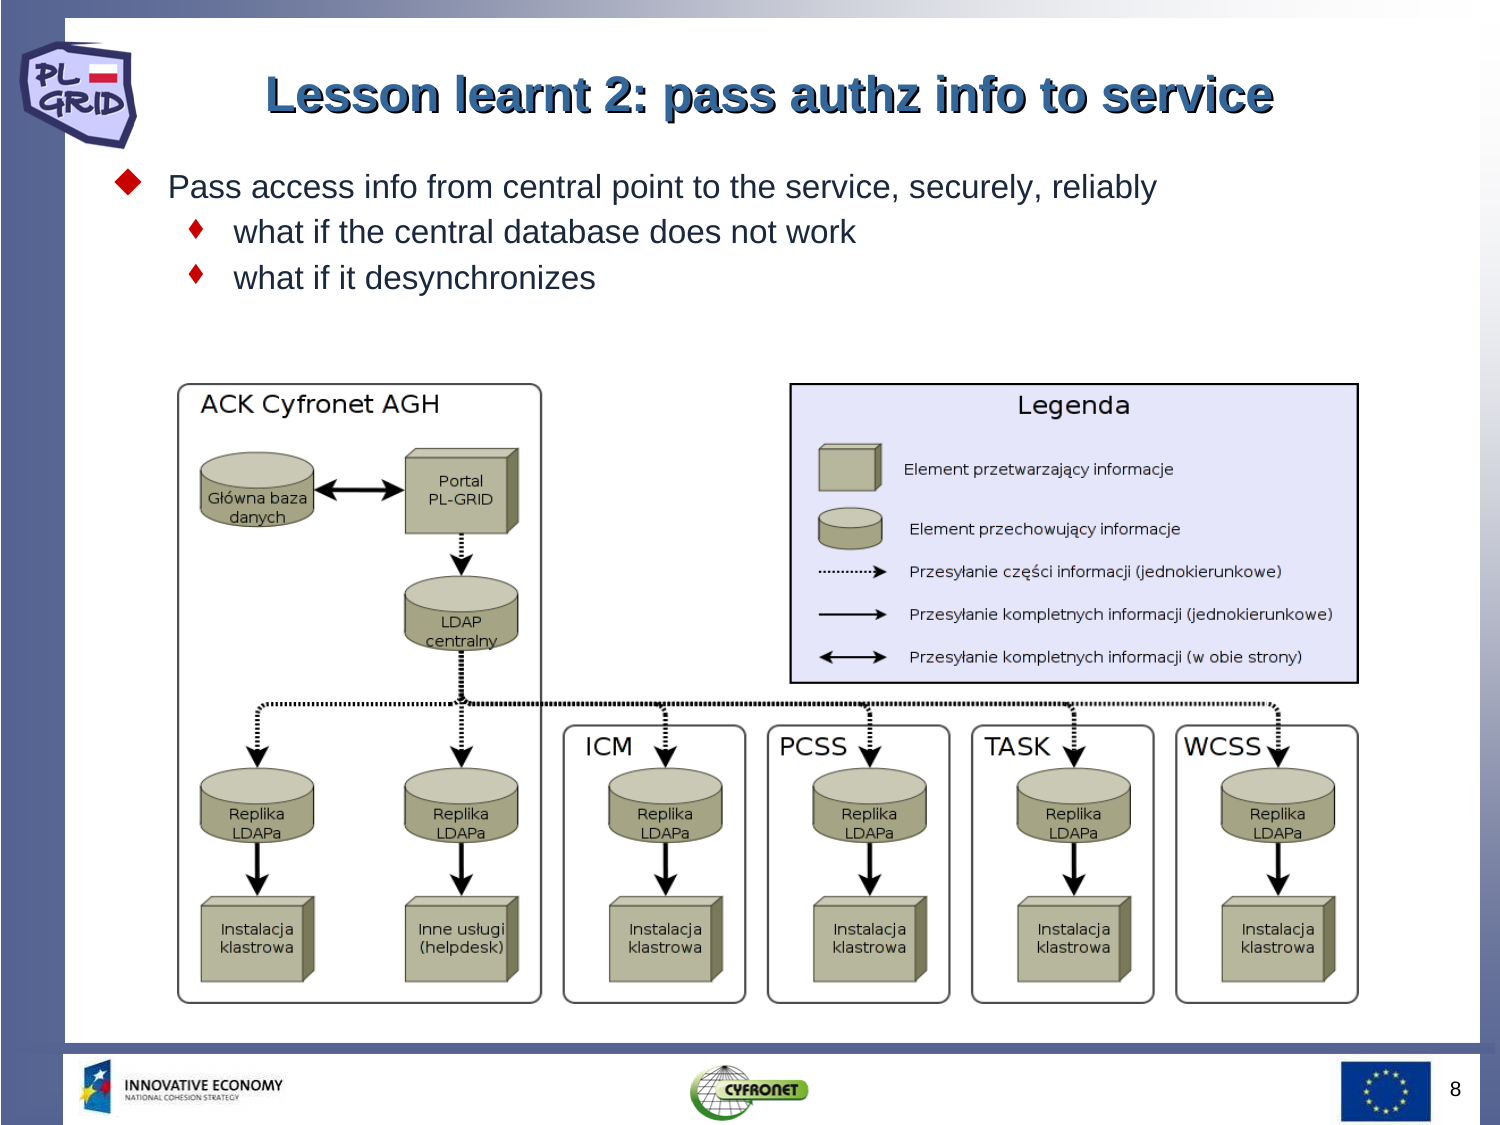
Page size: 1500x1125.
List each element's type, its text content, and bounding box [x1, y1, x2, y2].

picture [0, 0, 1500, 1125]
title Lesson learnt 2: pass authz info to service [127, 43, 1412, 145]
list Pass access info from central point to the service, securely, reliably what if the central database does not work what if it desynchronizes [96, 160, 1447, 325]
